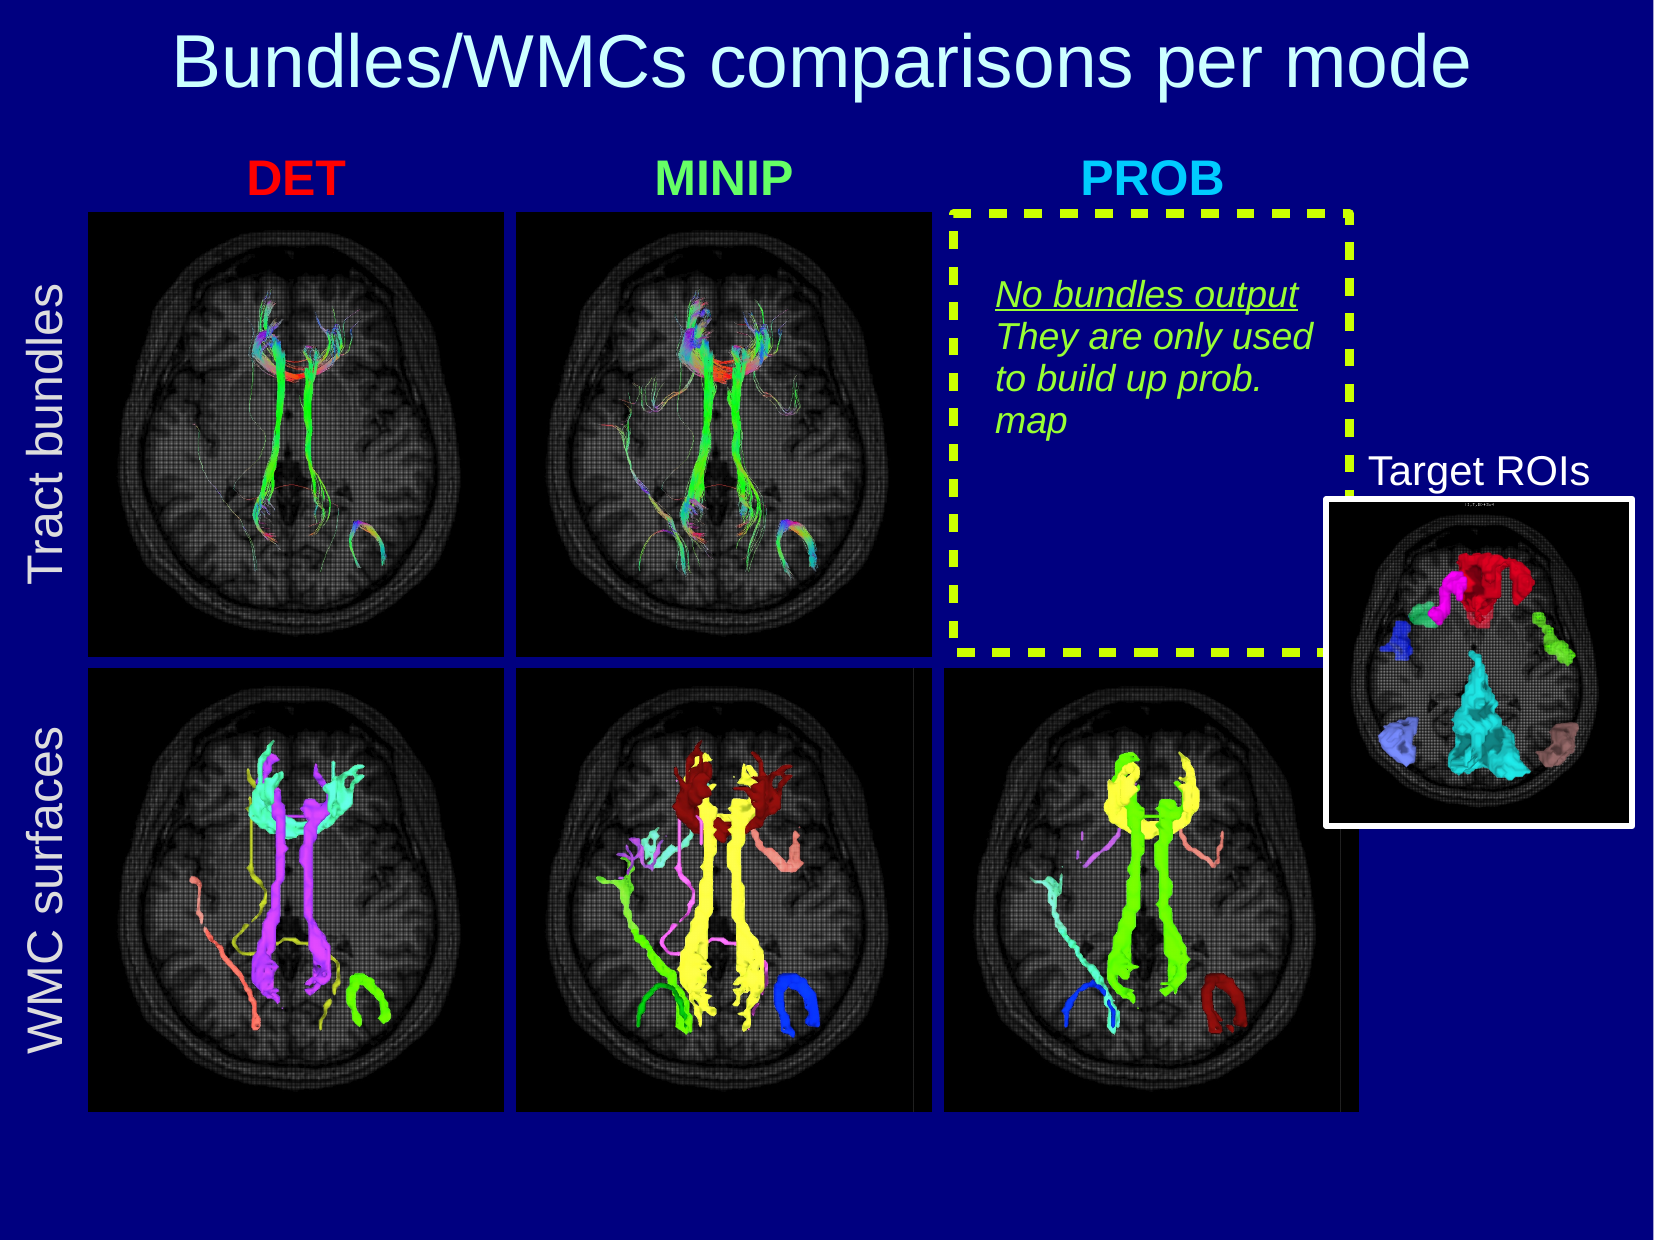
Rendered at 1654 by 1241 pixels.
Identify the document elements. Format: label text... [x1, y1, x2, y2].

text_box No bundles output They are only used to build up prob. map [980, 265, 1339, 449]
picture [88, 668, 504, 1113]
text_box PROB [1065, 143, 1240, 214]
text_box WMC surfaces [10, 711, 81, 1070]
text_box Tract bundles [10, 269, 81, 600]
text_box MINIP [639, 143, 809, 214]
title Bundles/WMCs comparisons per mode [29, 7, 1616, 116]
picture [516, 212, 932, 657]
picture [1329, 501, 1630, 823]
text_box DET [231, 143, 361, 214]
text_box Target ROIs [1353, 440, 1606, 496]
picture [944, 668, 1359, 1113]
picture [516, 668, 932, 1113]
picture [88, 212, 504, 657]
